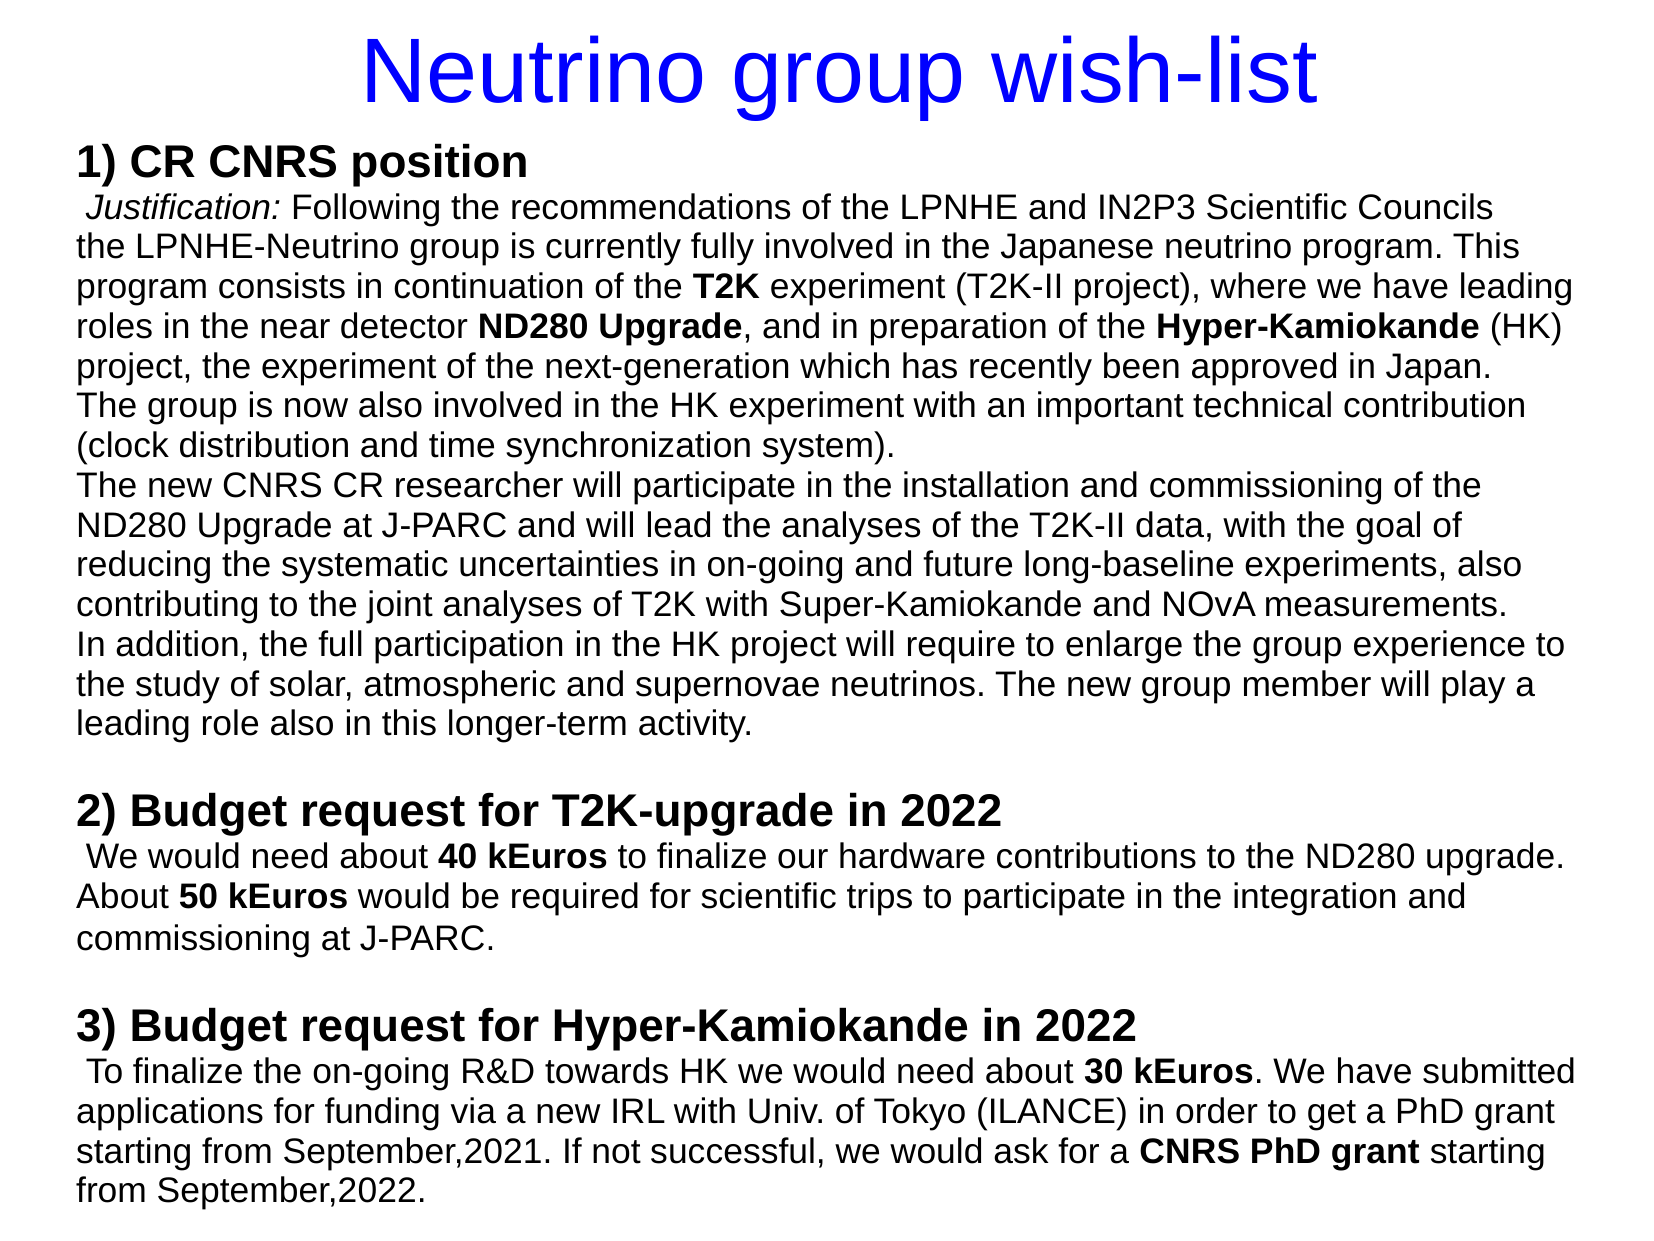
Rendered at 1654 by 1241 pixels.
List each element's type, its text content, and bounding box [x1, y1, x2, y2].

title Neutrino group wish-list [82, 0, 1571, 128]
text_box 1) CR CNRS position Justification: Following the recommendations of the LPNHE and IN2P3 Scientific Councils the LPNHE-Neutrino group is currently fully involved in the Japanese neutrino program. This program consists in continuation of the T2K experiment (T2K-II project), where we have leading roles in the near detector ND280 Upgrade, and in preparation of the Hyper-Kamiokande (HK) project, the experiment of the next-generation which has recently been approved in Japan. The group is now also involved in the HK experiment with an important technical contribution (clock distribution and time synchronization system). The new CNRS CR researcher will participate in the installation and commissioning of the ND280 Upgrade at J-PARC and will lead the analyses of the T2K-II data, with the goal of reducing the systematic uncertainties in on-going and future long-baseline experiments, also contributing to the joint analyses of T2K with Super-Kamiokande and NOvA measurements. In addition, the full participation in the HK project will require to enlarge the group experience to the study of solar, atmospheric and supernovae neutrinos. The new group member will play a leading role also in this longer-term activity. 2) Budget request for T2K-upgrade in 2022 We would need about 40 kEuros to finalize our hardware contributions to the ND280 upgrade. About 50 kEuros would be required for scientific trips to participate in the integration and commissioning at J-PARC. 3) Budget request for Hyper-Kamiokande in 2022 To finalize the on-going R&D towards HK we would need about 30 kEuros. We have submitted applications for funding via a new IRL with Univ. of Tokyo (ILANCE) in order to get a PhD grant starting from September,2021. If not successful, we would ask for a CNRS PhD grant starting from September,2022. [61, 128, 1600, 1223]
